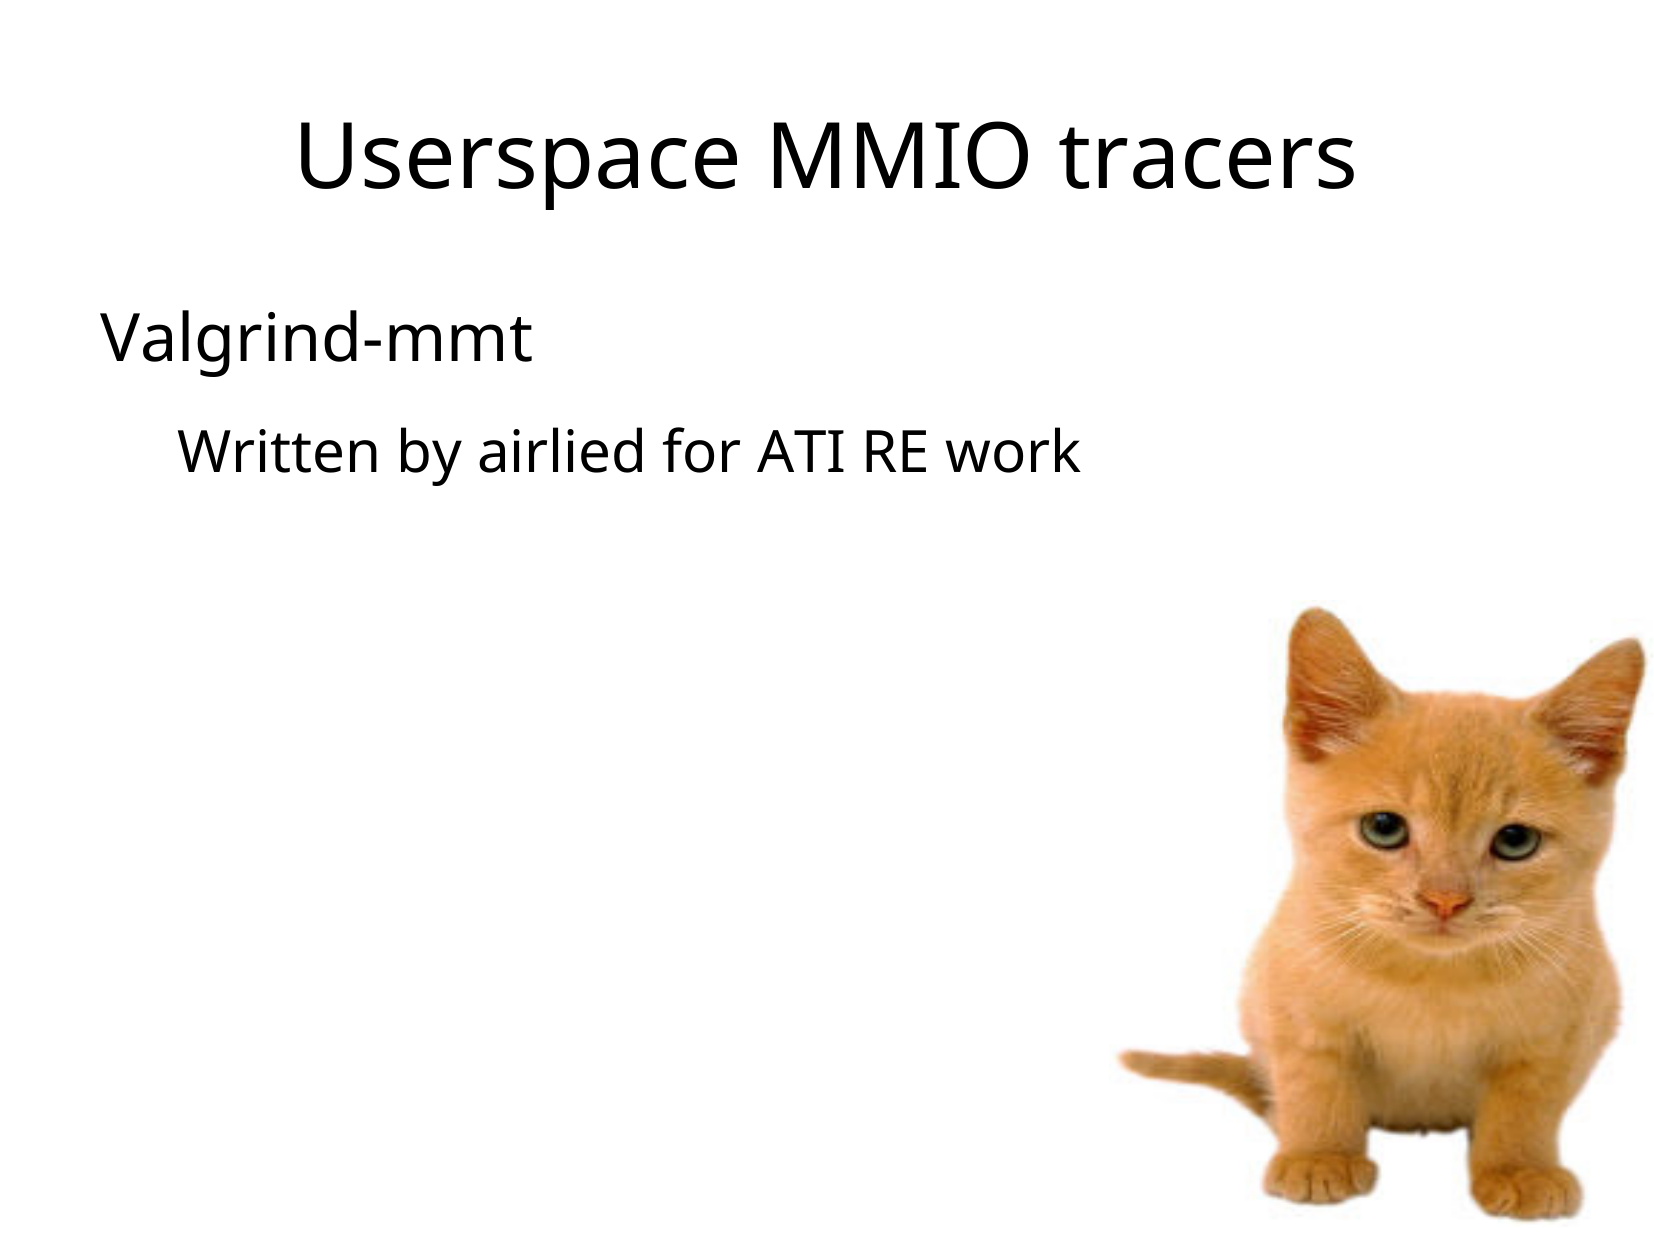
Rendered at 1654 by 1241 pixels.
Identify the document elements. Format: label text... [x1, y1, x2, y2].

list Valgrind-mmt Written by airlied for ATI RE work [82, 290, 1571, 1109]
picture [1109, 600, 1654, 1227]
title Userspace MMIO tracers [82, 49, 1571, 257]
